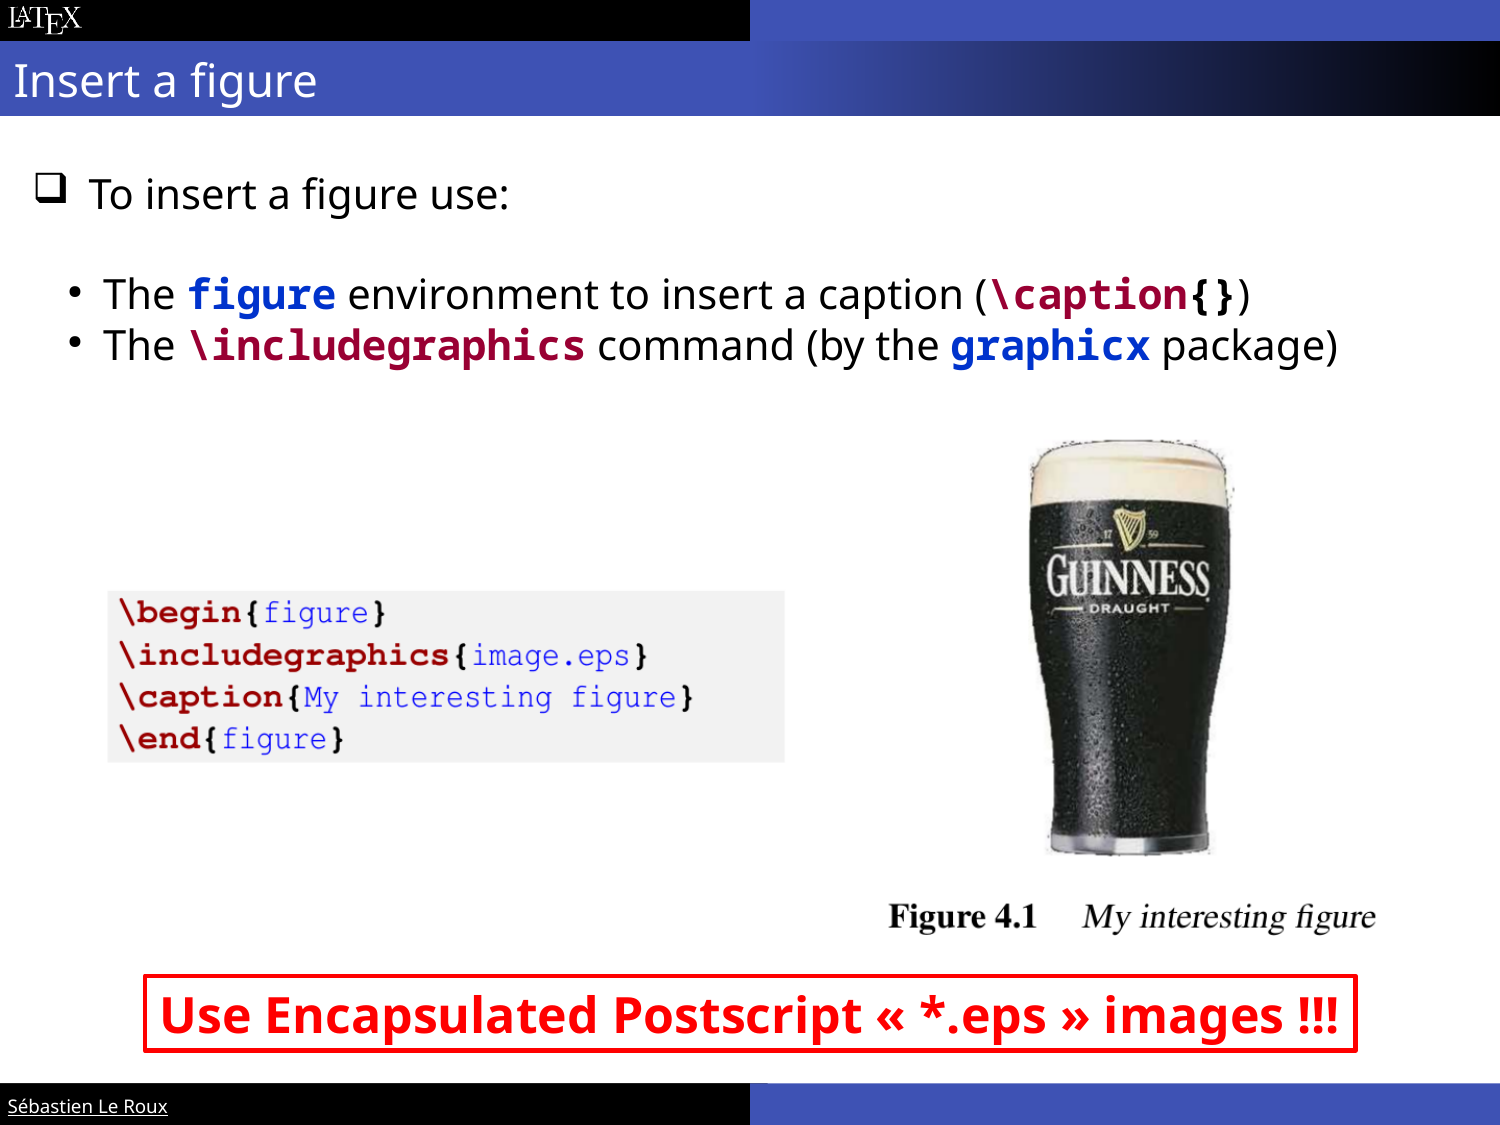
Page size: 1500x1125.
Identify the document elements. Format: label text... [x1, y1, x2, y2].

text_box Use Encapsulated Postscript « *.eps » images !!! [145, 975, 1356, 1051]
title Insert a figure [0, 41, 1500, 116]
picture [76, 397, 1415, 962]
text_box To insert a figure use: The figure environment to insert a caption (\caption{}) The \includegraphics command (by the graphicx package) [17, 160, 1500, 376]
picture [5, 3, 84, 37]
